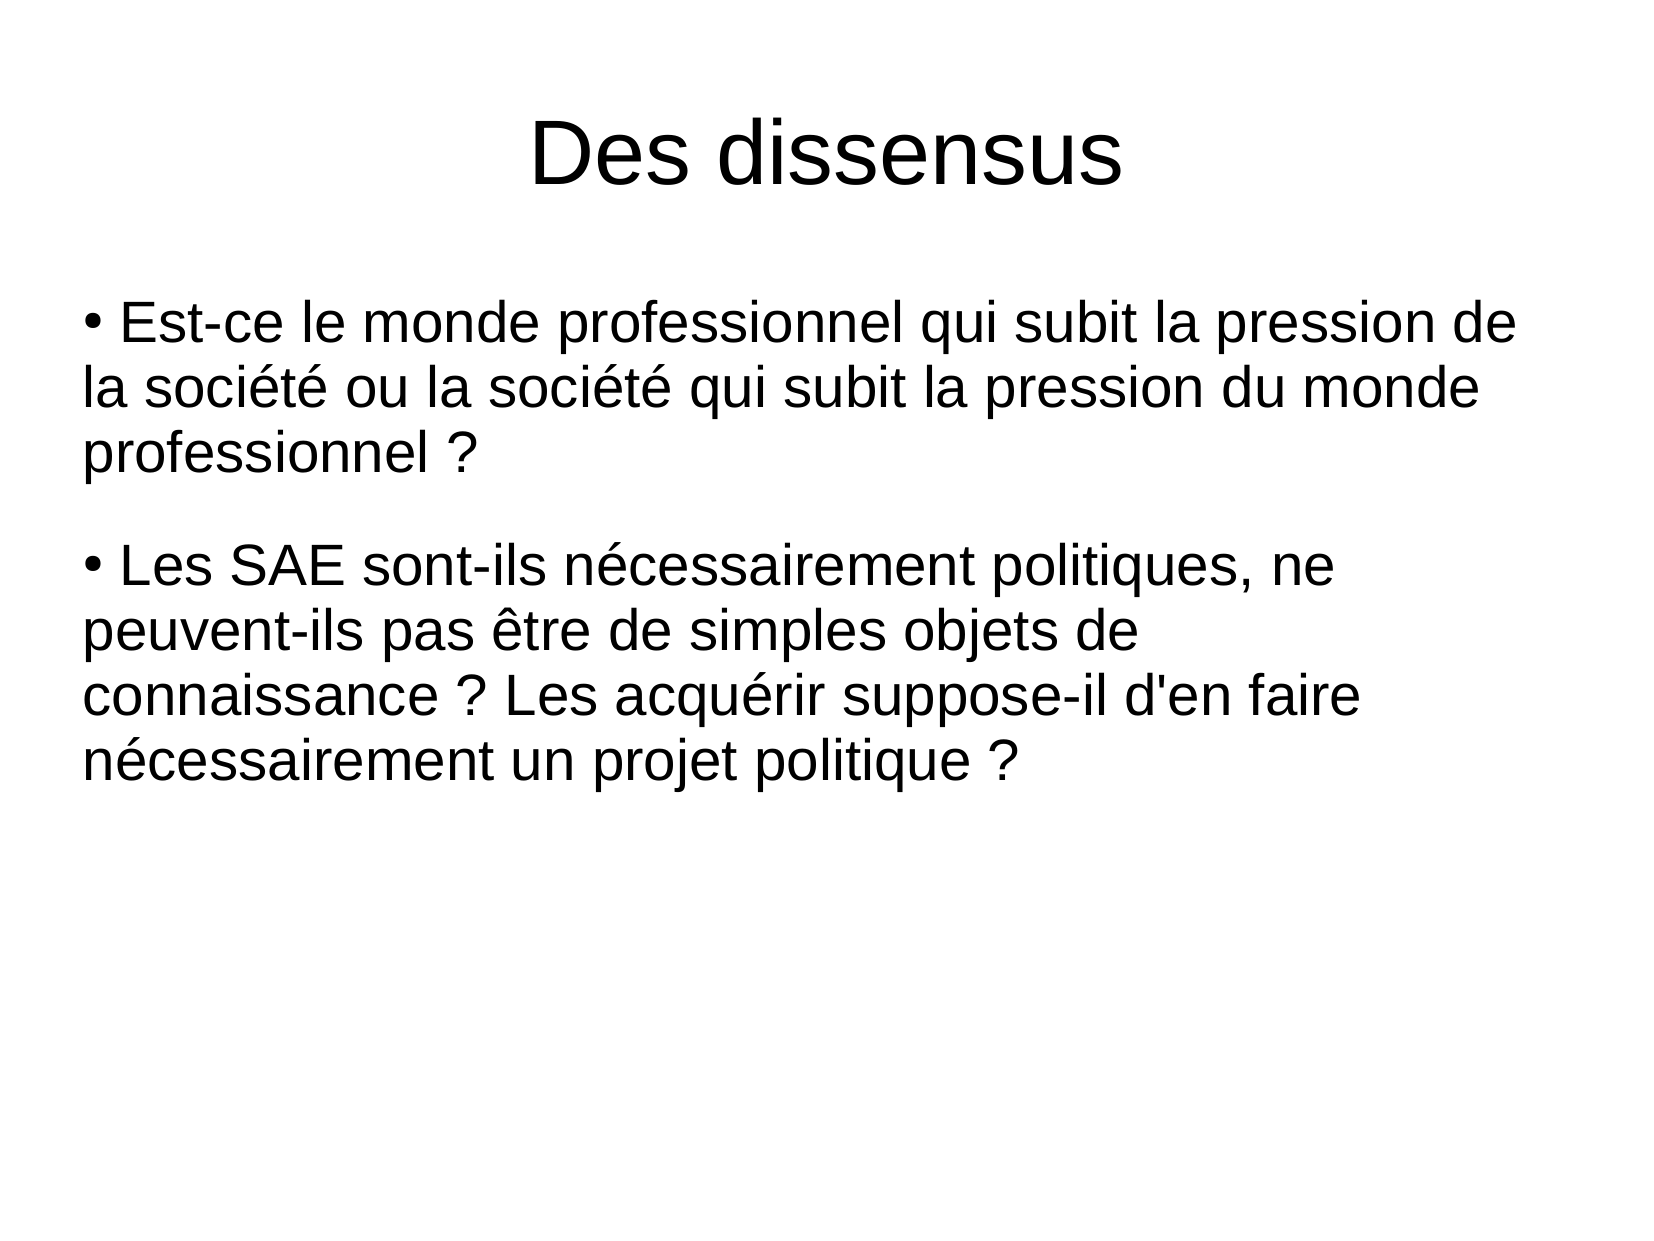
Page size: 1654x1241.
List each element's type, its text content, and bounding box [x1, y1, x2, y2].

title Des dissensus [82, 49, 1571, 257]
subtitle Est-ce le monde professionnel qui subit la pression de la société ou la société qui subit la pression du monde professionnel ? Les SAE sont-ils nécessairement politiques, ne peuvent-ils pas être de simples objets de connaissance ? Les acquérir suppose-il d'en faire nécessairement un projet politique ? [82, 290, 1538, 1010]
